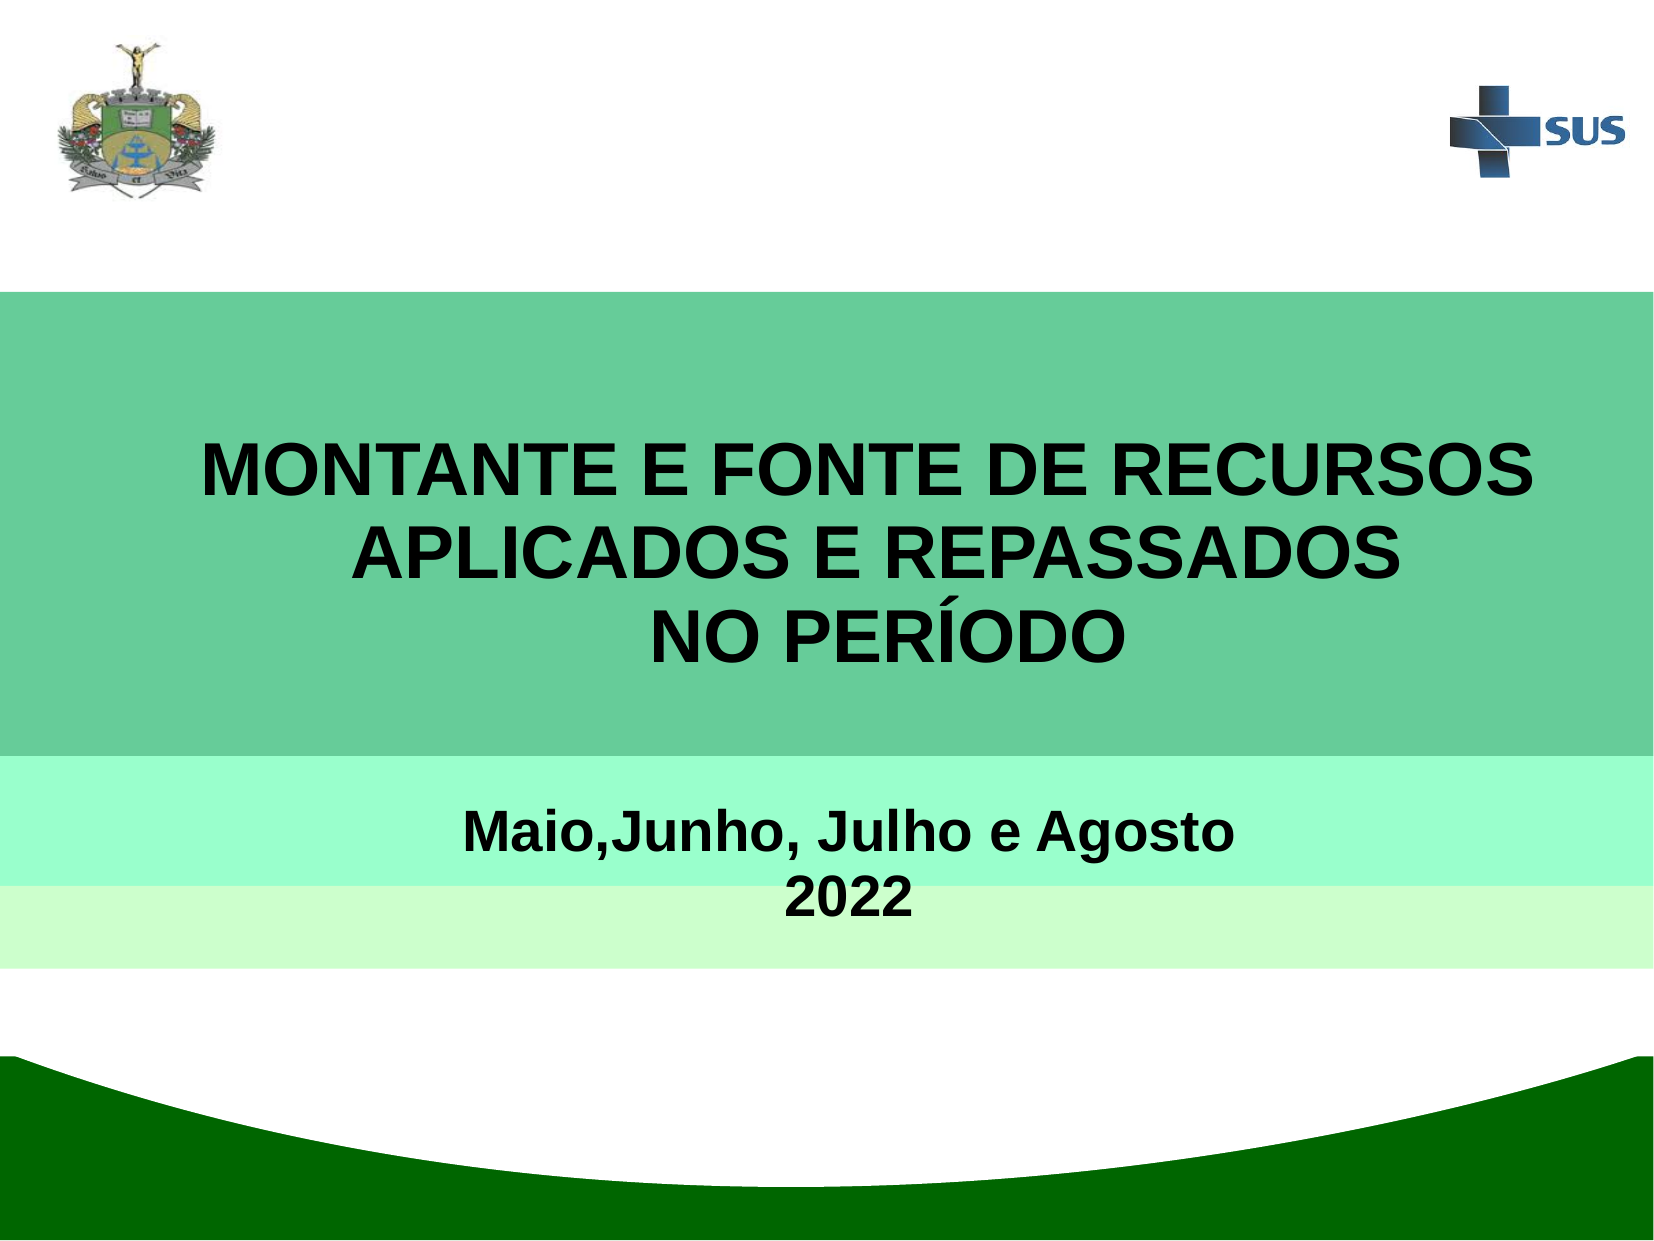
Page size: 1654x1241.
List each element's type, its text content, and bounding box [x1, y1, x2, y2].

text_box [0, 1050, 1654, 1241]
text_box Maio,Junho, Julho e Agosto 2022 [399, 791, 1300, 940]
text_box [0, 159, 1654, 1012]
text_box MONTANTE E FONTE DE RECURSOS APLICADOS E REPASSADOS NO PERÍODO [35, 419, 1598, 771]
picture [1449, 85, 1630, 178]
picture [47, 35, 225, 213]
